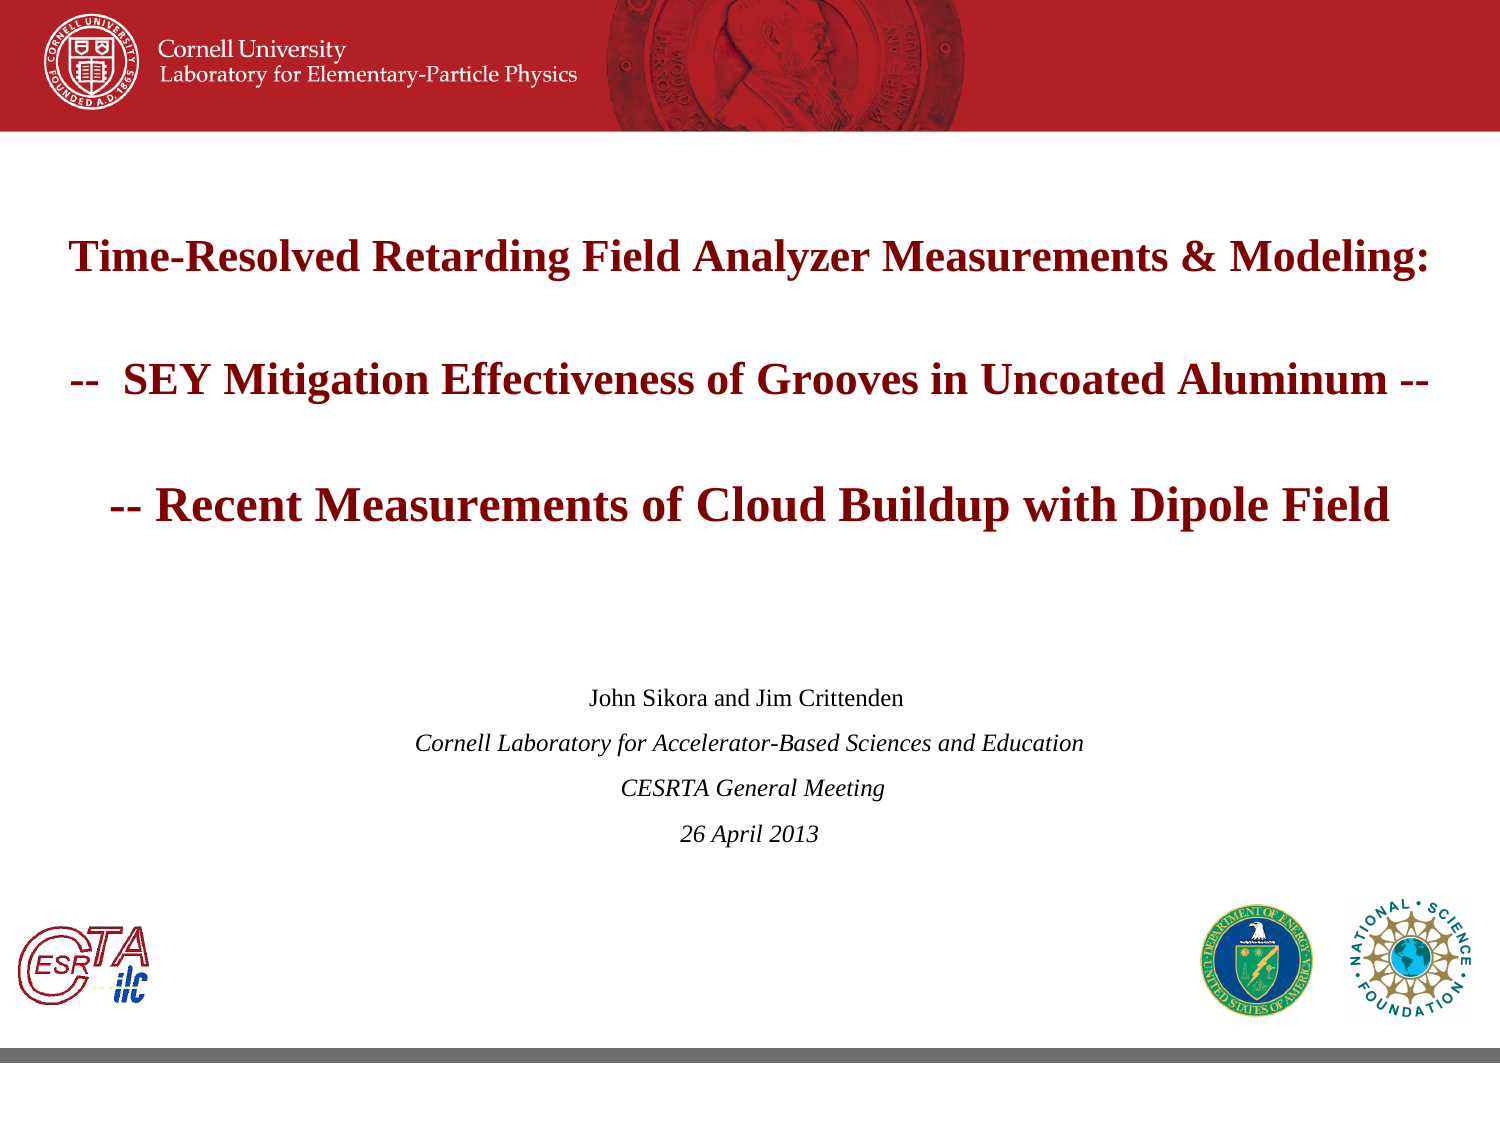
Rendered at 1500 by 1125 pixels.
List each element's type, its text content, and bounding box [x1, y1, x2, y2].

picture [8, 899, 151, 1036]
title Time-Resolved Retarding Field Analyzer Measurements & Modeling: -- SEY Mitigation Effectiveness of Grooves in Uncoated Aluminum -- -- Recent Measurements of Cloud Buildup with Dipole Field [0, 175, 1500, 570]
picture [1200, 904, 1313, 1017]
picture [0, 0, 1500, 132]
picture [1350, 899, 1471, 1017]
subtitle John Sikora and Jim Crittenden Cornell Laboratory for Accelerator-Based Sciences and Education CESRTA General Meeting 26 April 2013 [300, 675, 1201, 855]
